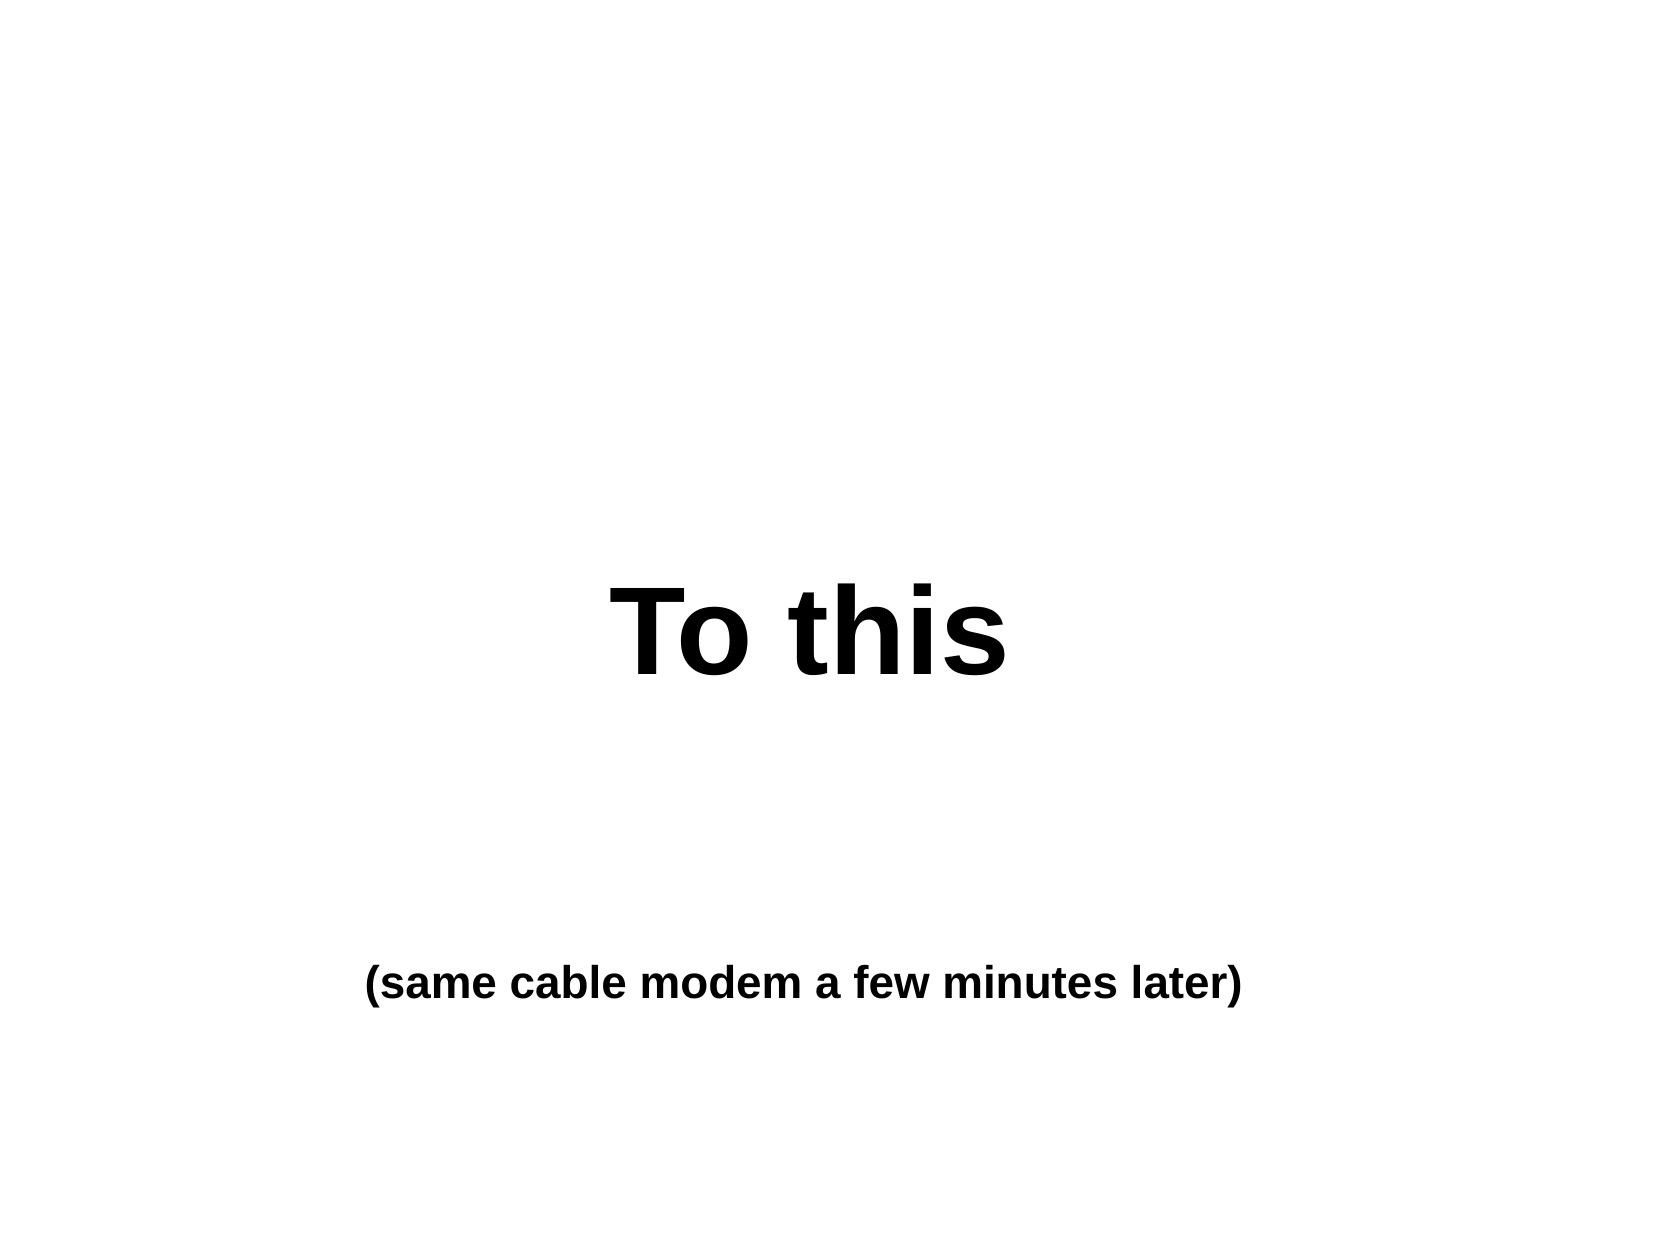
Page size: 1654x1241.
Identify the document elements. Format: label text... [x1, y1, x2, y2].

subtitle To this (same cable modem a few minutes later) [82, 141, 1538, 1159]
